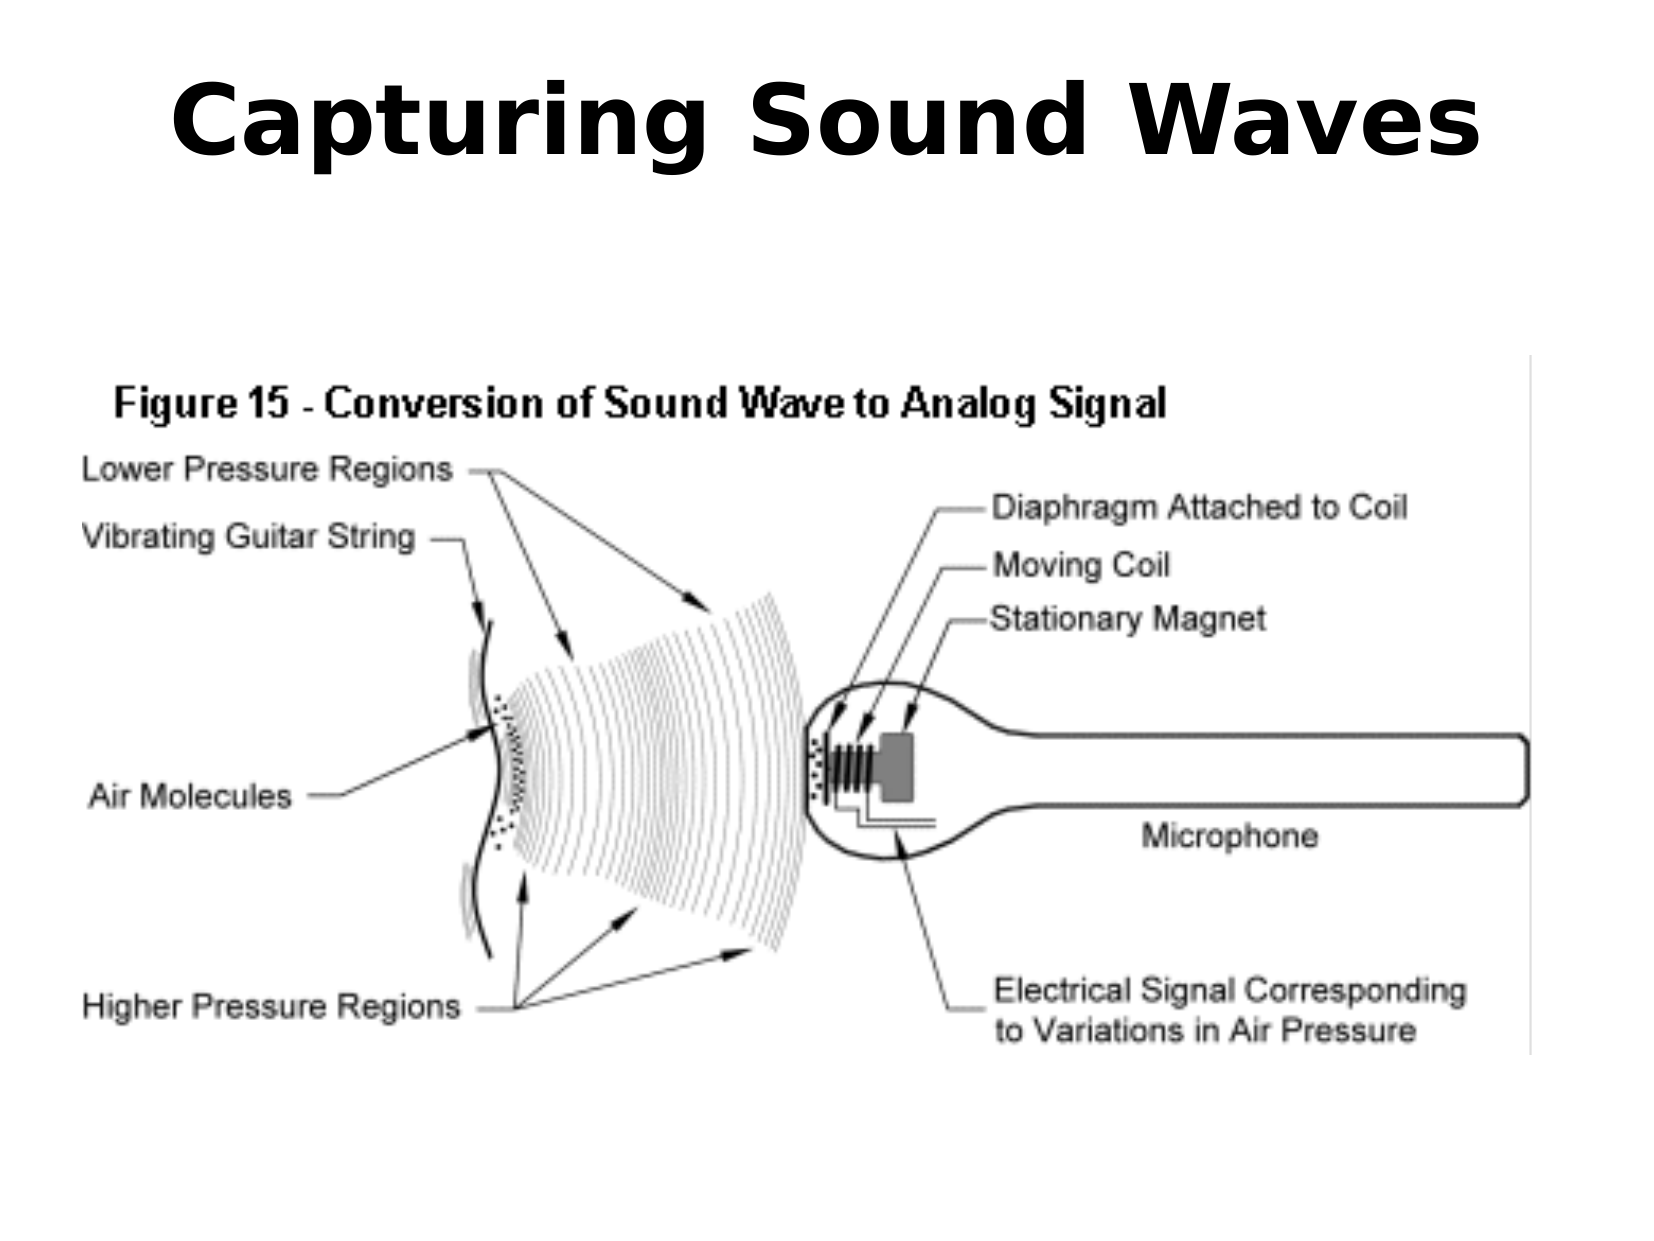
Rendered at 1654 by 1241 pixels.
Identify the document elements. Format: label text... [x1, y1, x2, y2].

picture [82, 355, 1538, 1055]
title Capturing Sound Waves [82, 49, 1571, 195]
